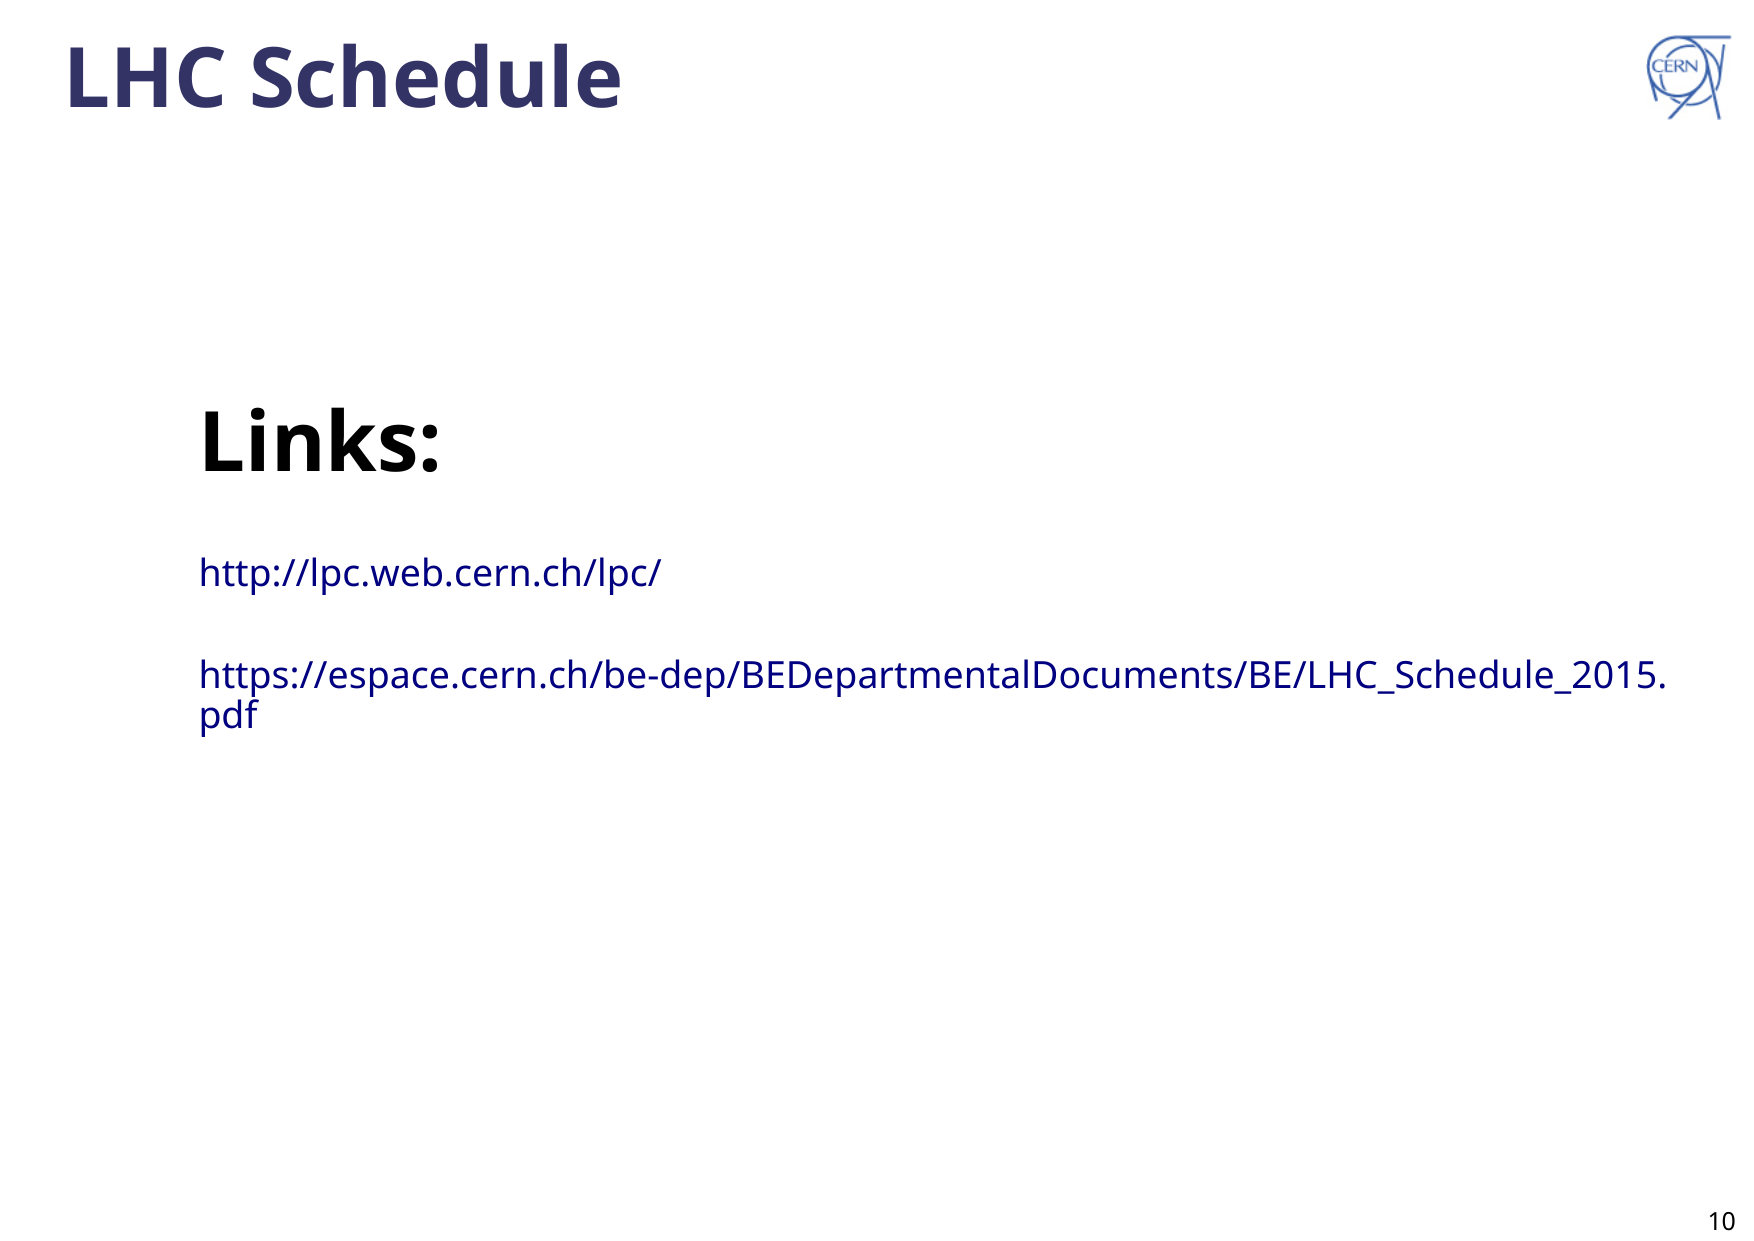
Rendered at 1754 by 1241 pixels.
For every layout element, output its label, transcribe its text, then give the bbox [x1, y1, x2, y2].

title LHC Schedule [63, 0, 1621, 166]
text_box Links: http://lpc.web.cern.ch/lpc/ https://espace.cern.ch/be-dep/BEDepartmentalDocuments/BE/LHC_Schedule_2015.pdf [183, 375, 1699, 764]
picture [1646, 34, 1732, 120]
